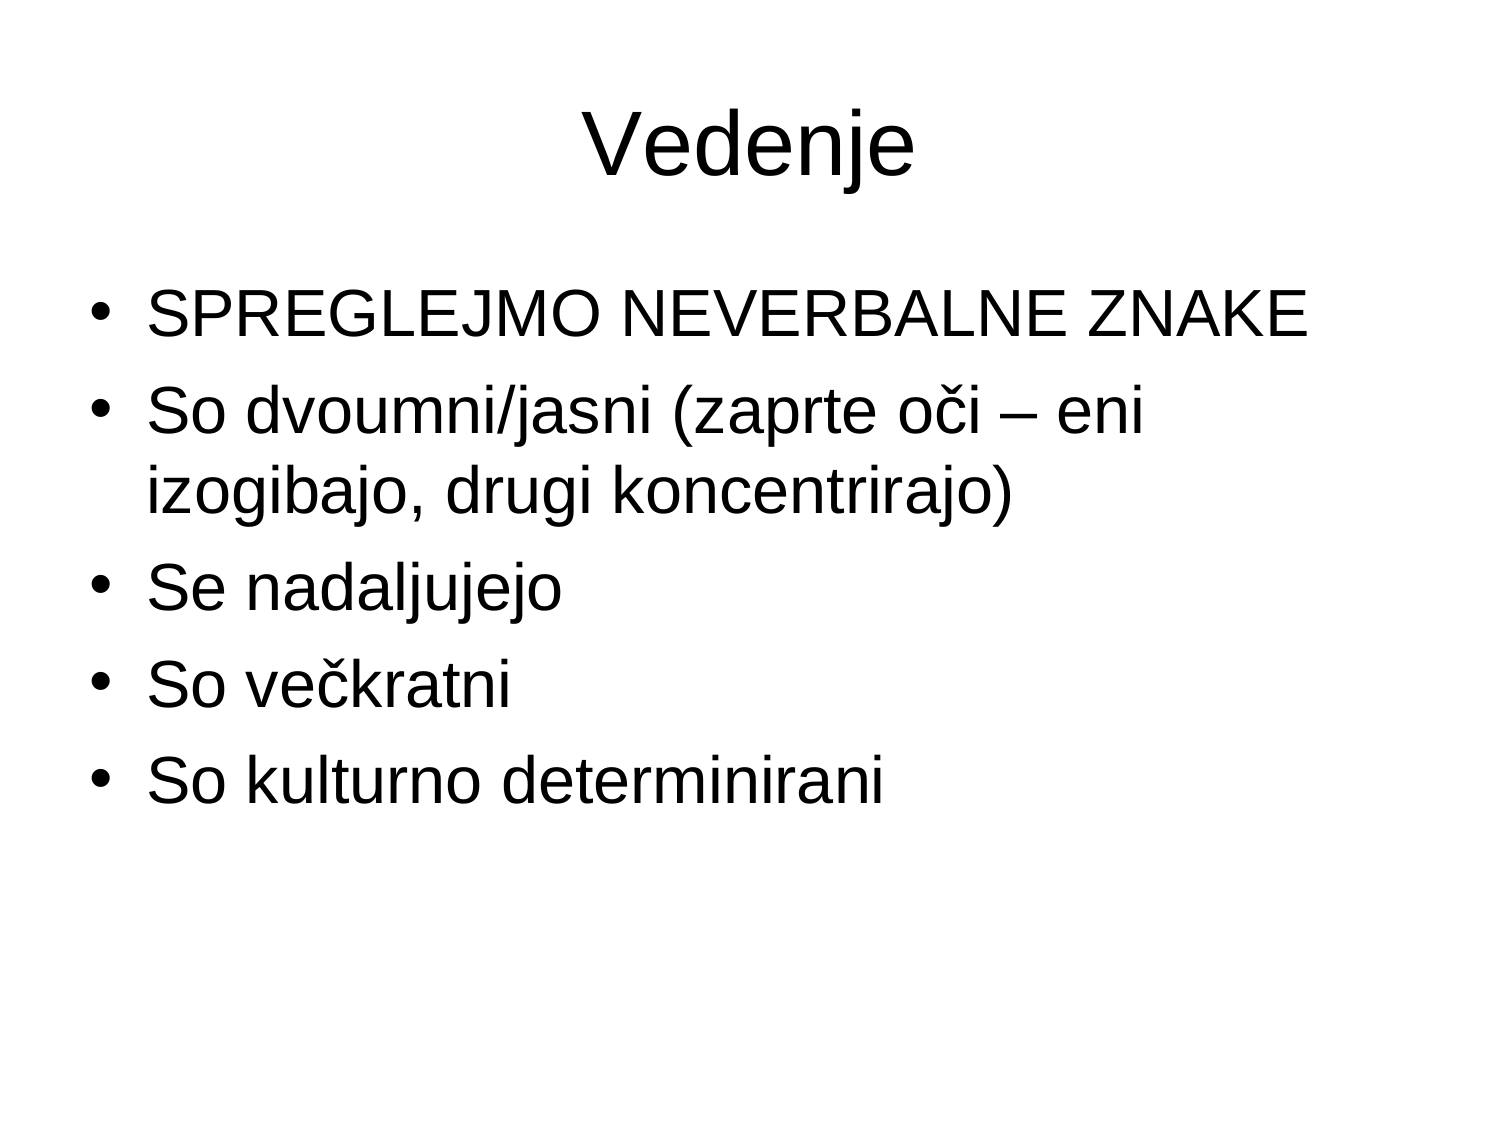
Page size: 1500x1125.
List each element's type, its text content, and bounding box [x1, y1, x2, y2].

list SPREGLEJMO NEVERBALNE ZNAKE So dvoumni/jasni (zaprte oči – eni izogibajo, drugi koncentrirajo) Se nadaljujejo So večkratni So kulturno determinirani [75, 262, 1426, 1006]
title Vedenje [75, 45, 1426, 233]
